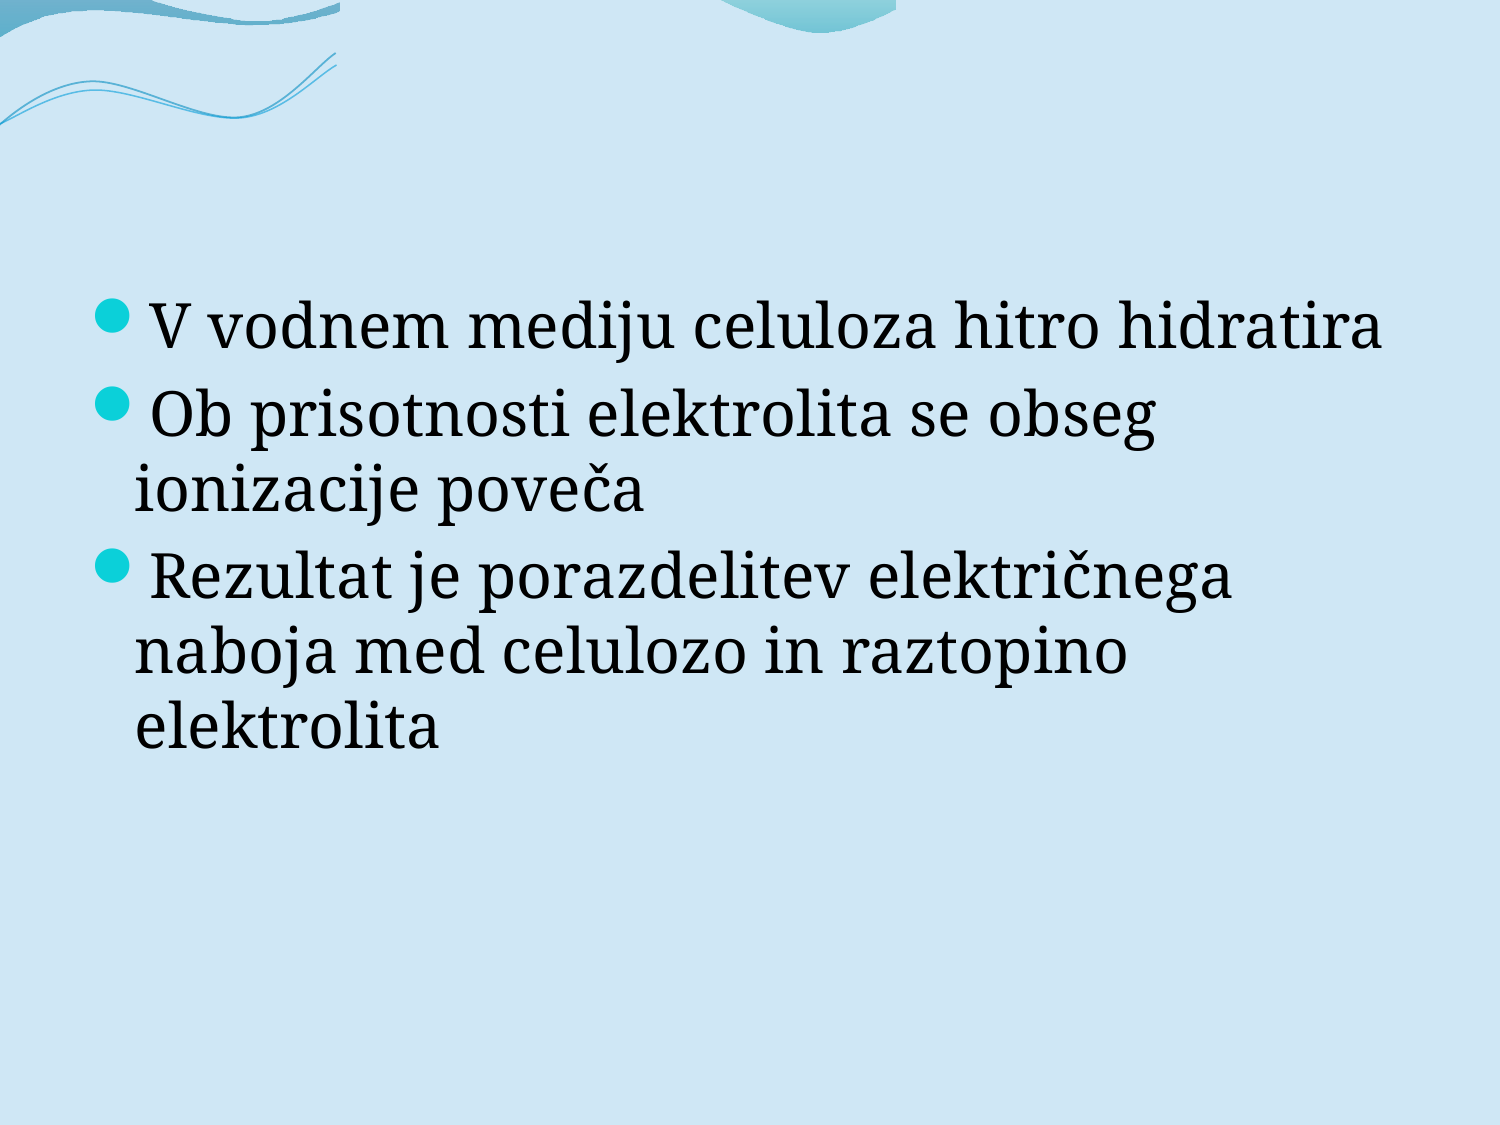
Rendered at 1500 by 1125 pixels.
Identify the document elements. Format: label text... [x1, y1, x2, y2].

list V vodnem mediju celuloza hitro hidratira Ob prisotnosti elektrolita se obseg ionizacije poveča Rezultat je porazdelitev električnega naboja med celulozo in raztopino elektrolita [75, 278, 1425, 847]
